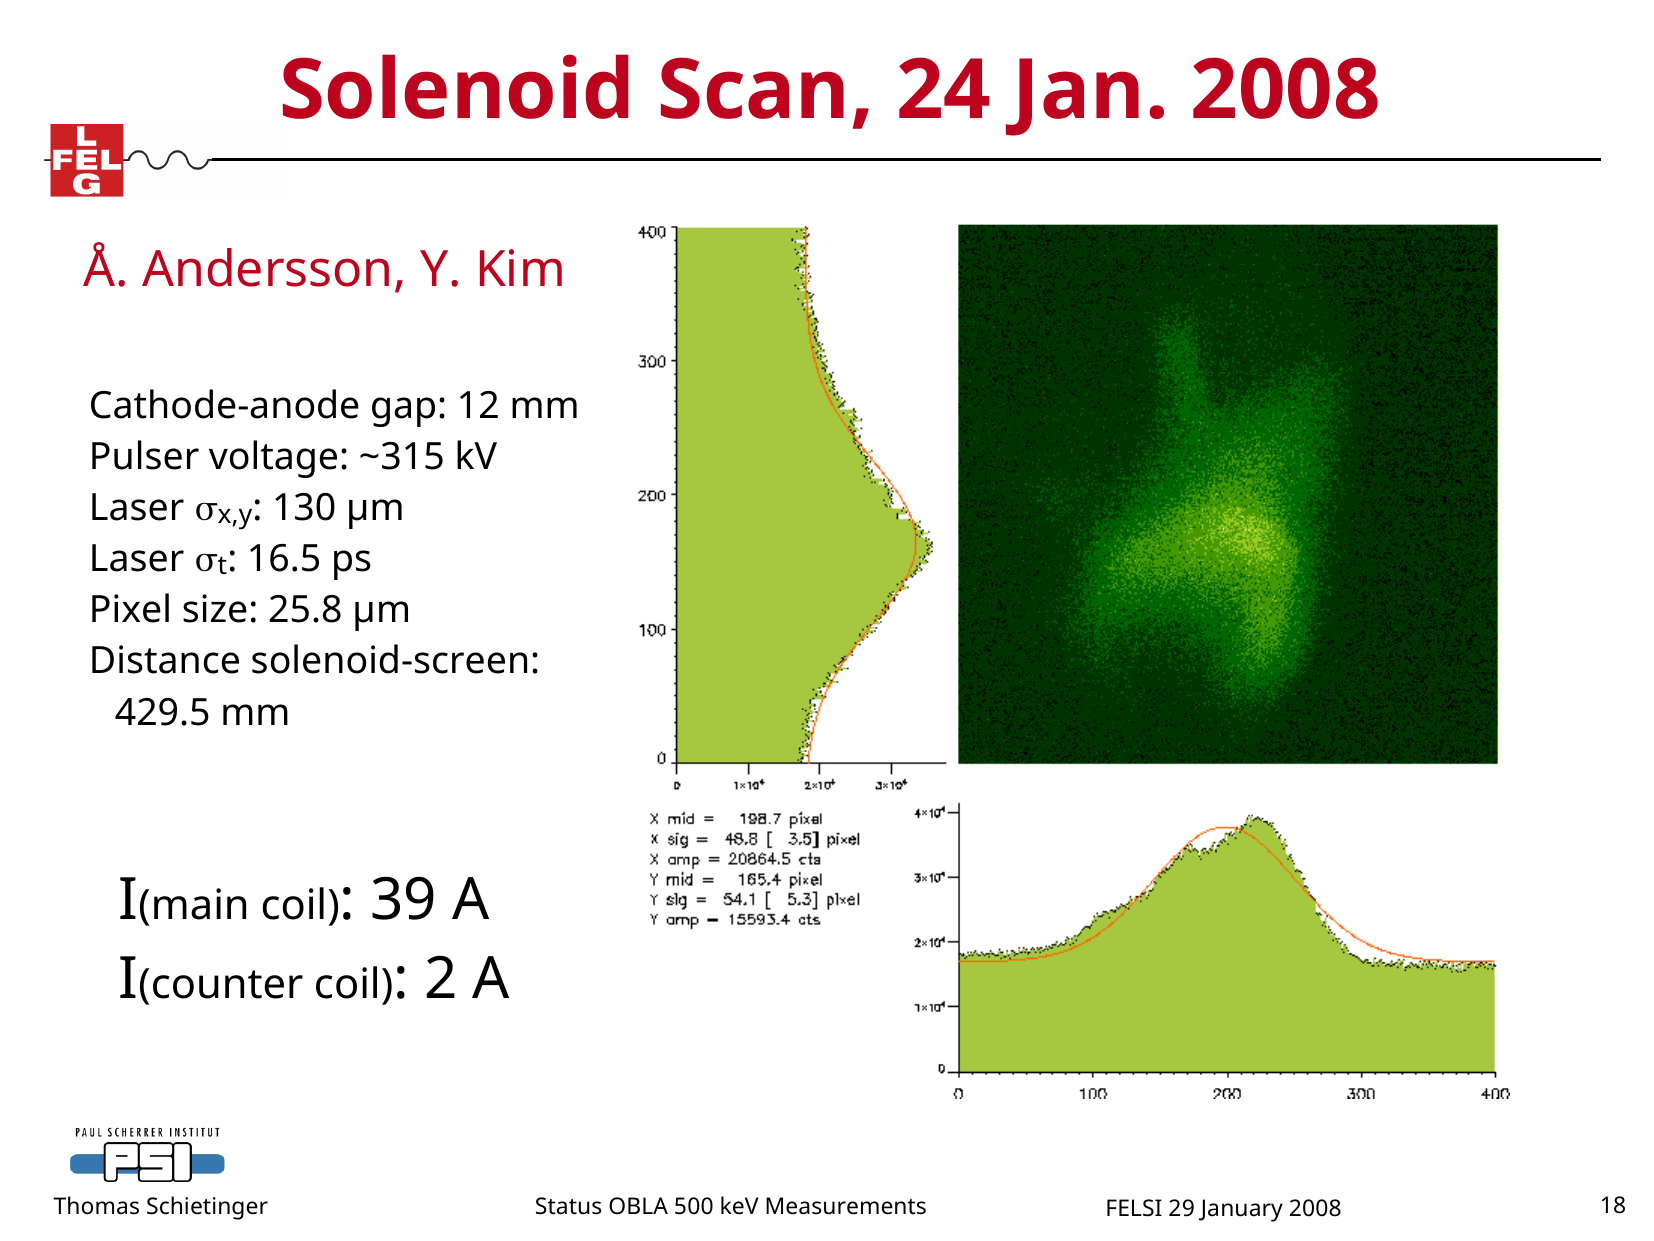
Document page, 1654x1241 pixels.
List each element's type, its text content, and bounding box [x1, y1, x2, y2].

text_box I(main coil): 39 A I(counter coil): 2 A [114, 857, 561, 992]
picture [637, 213, 1510, 1099]
text_box Cathode-anode gap: 12 mm Pulser voltage: ~315 kV Laser x,y: 130 µm Laser t: 16.5 ps Pixel size: 25.8 µm Distance solenoid-screen: 429.5 mm [85, 378, 611, 704]
text_box Å. Andersson, Y. Kim [79, 232, 568, 295]
picture [42, 118, 283, 202]
picture [61, 1115, 235, 1190]
title Solenoid Scan, 24 Jan. 2008 [124, 17, 1537, 156]
